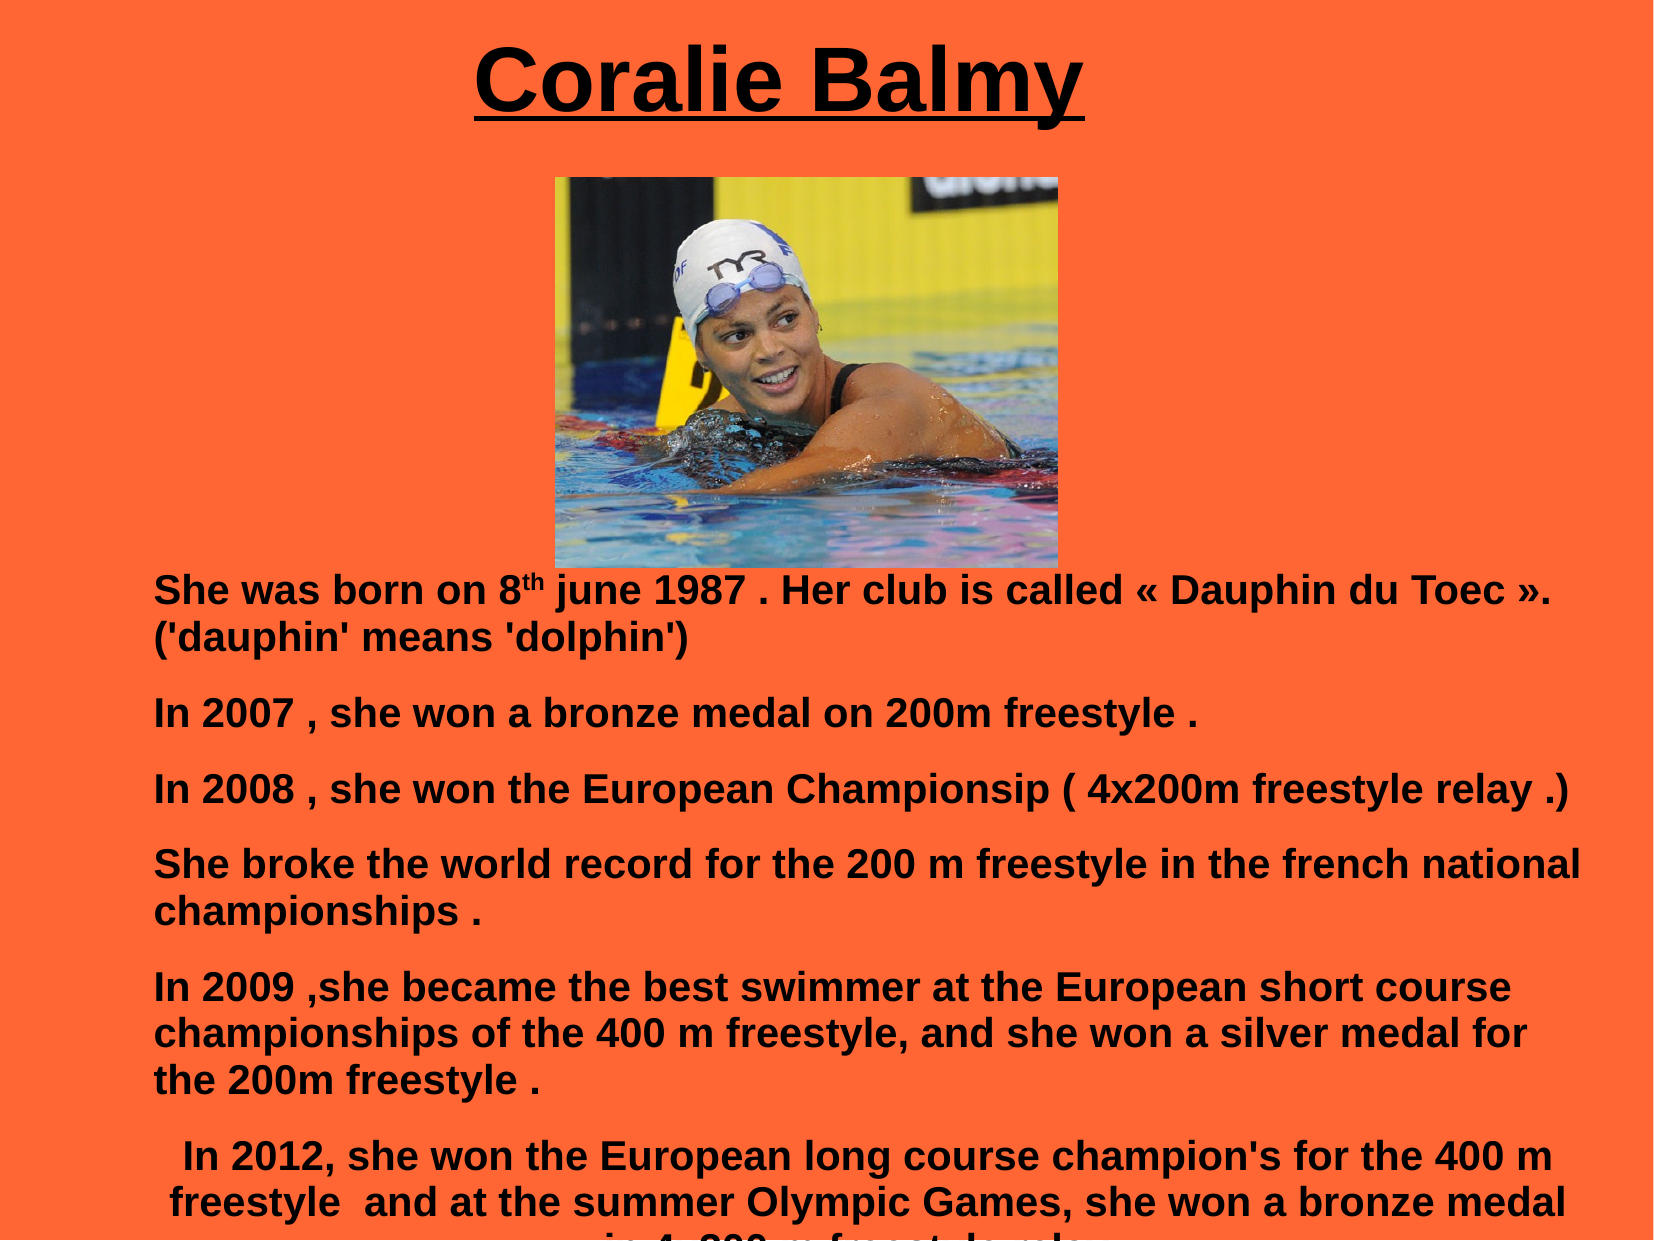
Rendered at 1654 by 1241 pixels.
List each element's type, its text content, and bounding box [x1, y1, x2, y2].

picture [555, 177, 1058, 566]
list She was born on 8th june 1987 . Her club is called « Dauphin du Toec ».('dauphin' means 'dolphin') In 2007 , she won a bronze medal on 200m freestyle . In 2008 , she won the European Championsip ( 4x200m freestyle relay .) She broke the world record for the 200 m freestyle in the french national championships . In 2009 ,she became the best swimmer at the European short course championships of the 400 m freestyle, and she won a silver medal for the 200m freestyle . In 2012, she won the European long course champion's for the 400 m freestyle and at the summer Olympic Games, she won a bronze medal in 4x200 m freestyle relay . [82, 566, 1583, 1241]
title Coralie Balmy [47, 5, 1512, 154]
